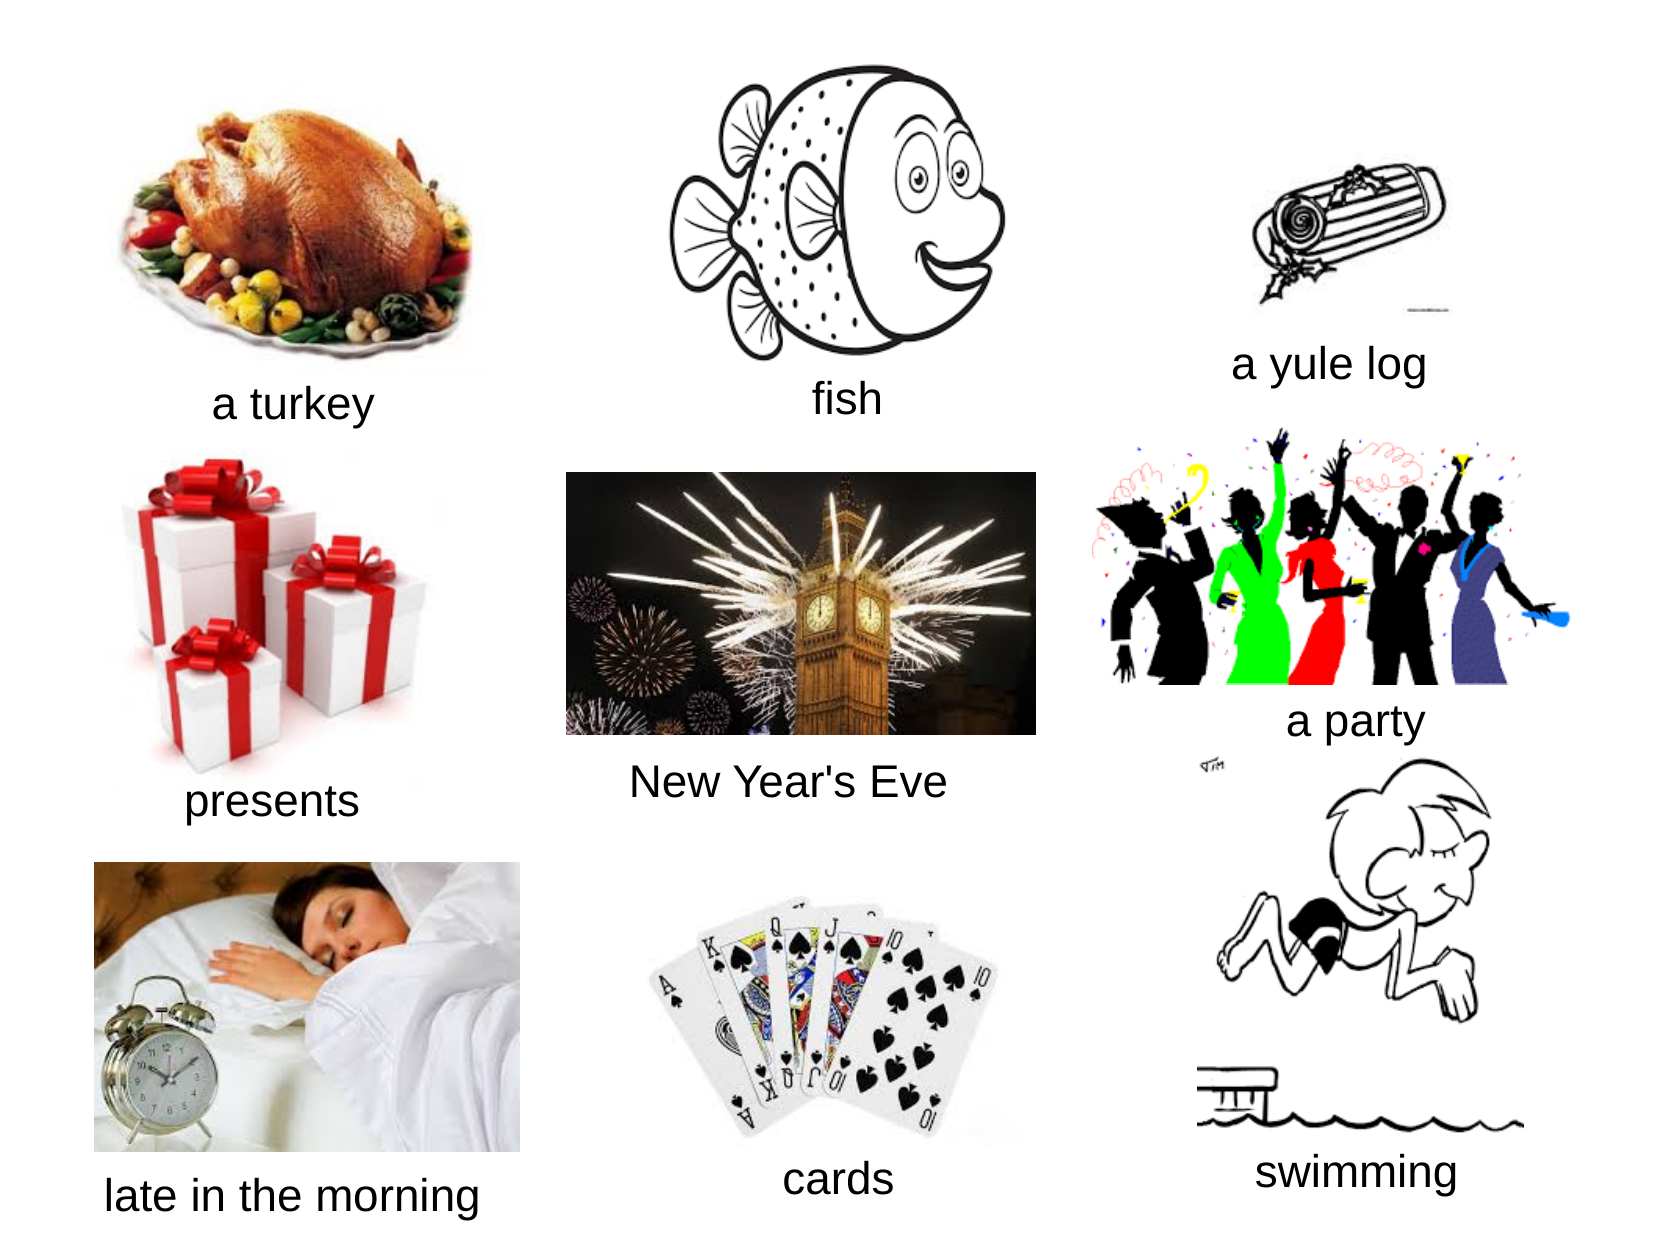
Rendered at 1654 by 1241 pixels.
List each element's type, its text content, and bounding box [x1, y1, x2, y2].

text_box swimming [1240, 1138, 1474, 1205]
text_box presents [169, 767, 376, 840]
picture [661, 35, 1013, 387]
text_box late in the morning [89, 1162, 497, 1229]
picture [109, 85, 485, 378]
text_box a turkey [196, 370, 390, 438]
picture [566, 472, 1036, 735]
picture [97, 436, 449, 789]
picture [609, 871, 1040, 1158]
text_box a yule log [1216, 330, 1443, 397]
picture [94, 862, 520, 1152]
text_box cards [767, 1145, 910, 1227]
text_box New Year's Eve [614, 748, 964, 815]
picture [1092, 427, 1571, 686]
text_box a party [1271, 687, 1441, 780]
picture [1240, 153, 1459, 323]
text_box fish [797, 366, 899, 438]
picture [1197, 755, 1524, 1134]
